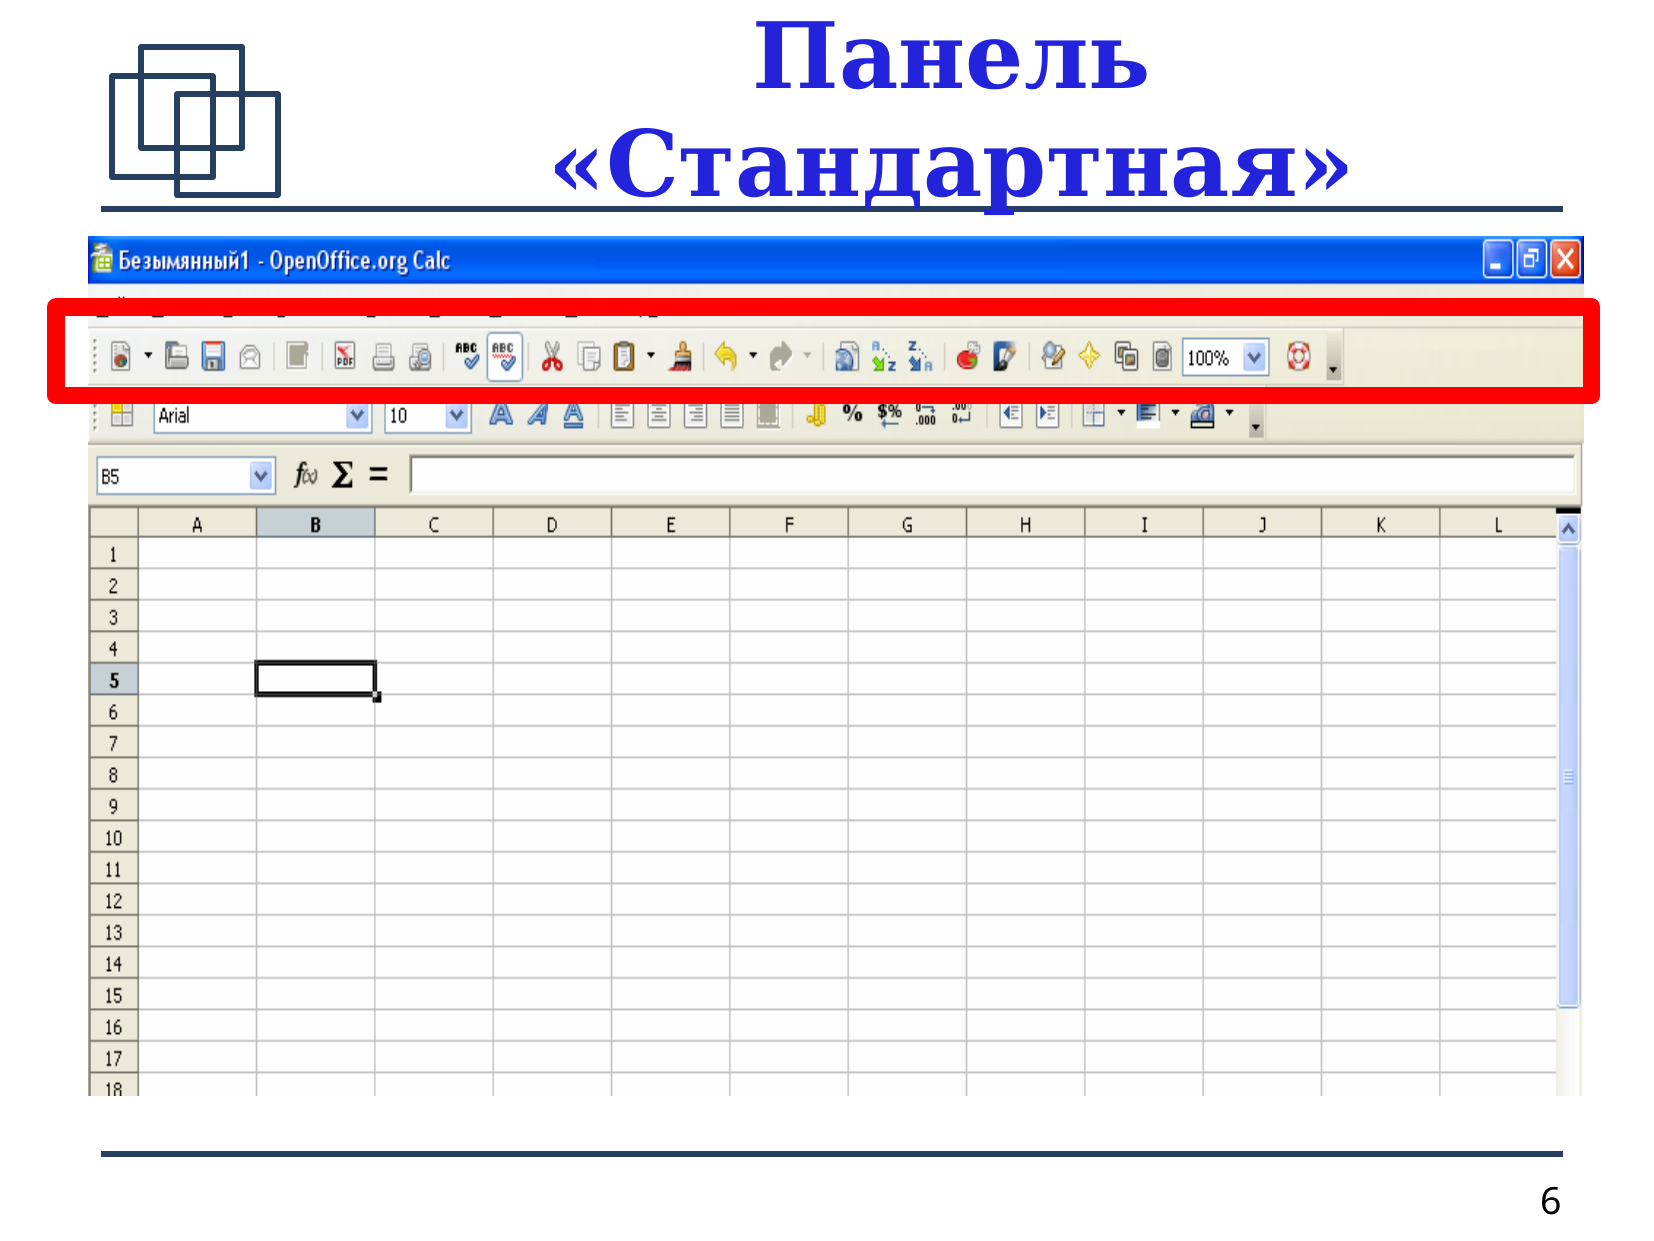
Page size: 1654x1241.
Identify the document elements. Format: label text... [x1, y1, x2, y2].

picture [88, 236, 1584, 298]
picture [88, 404, 1584, 1096]
picture [88, 316, 1583, 387]
text_box Панель «Стандартная» [354, 59, 1551, 162]
